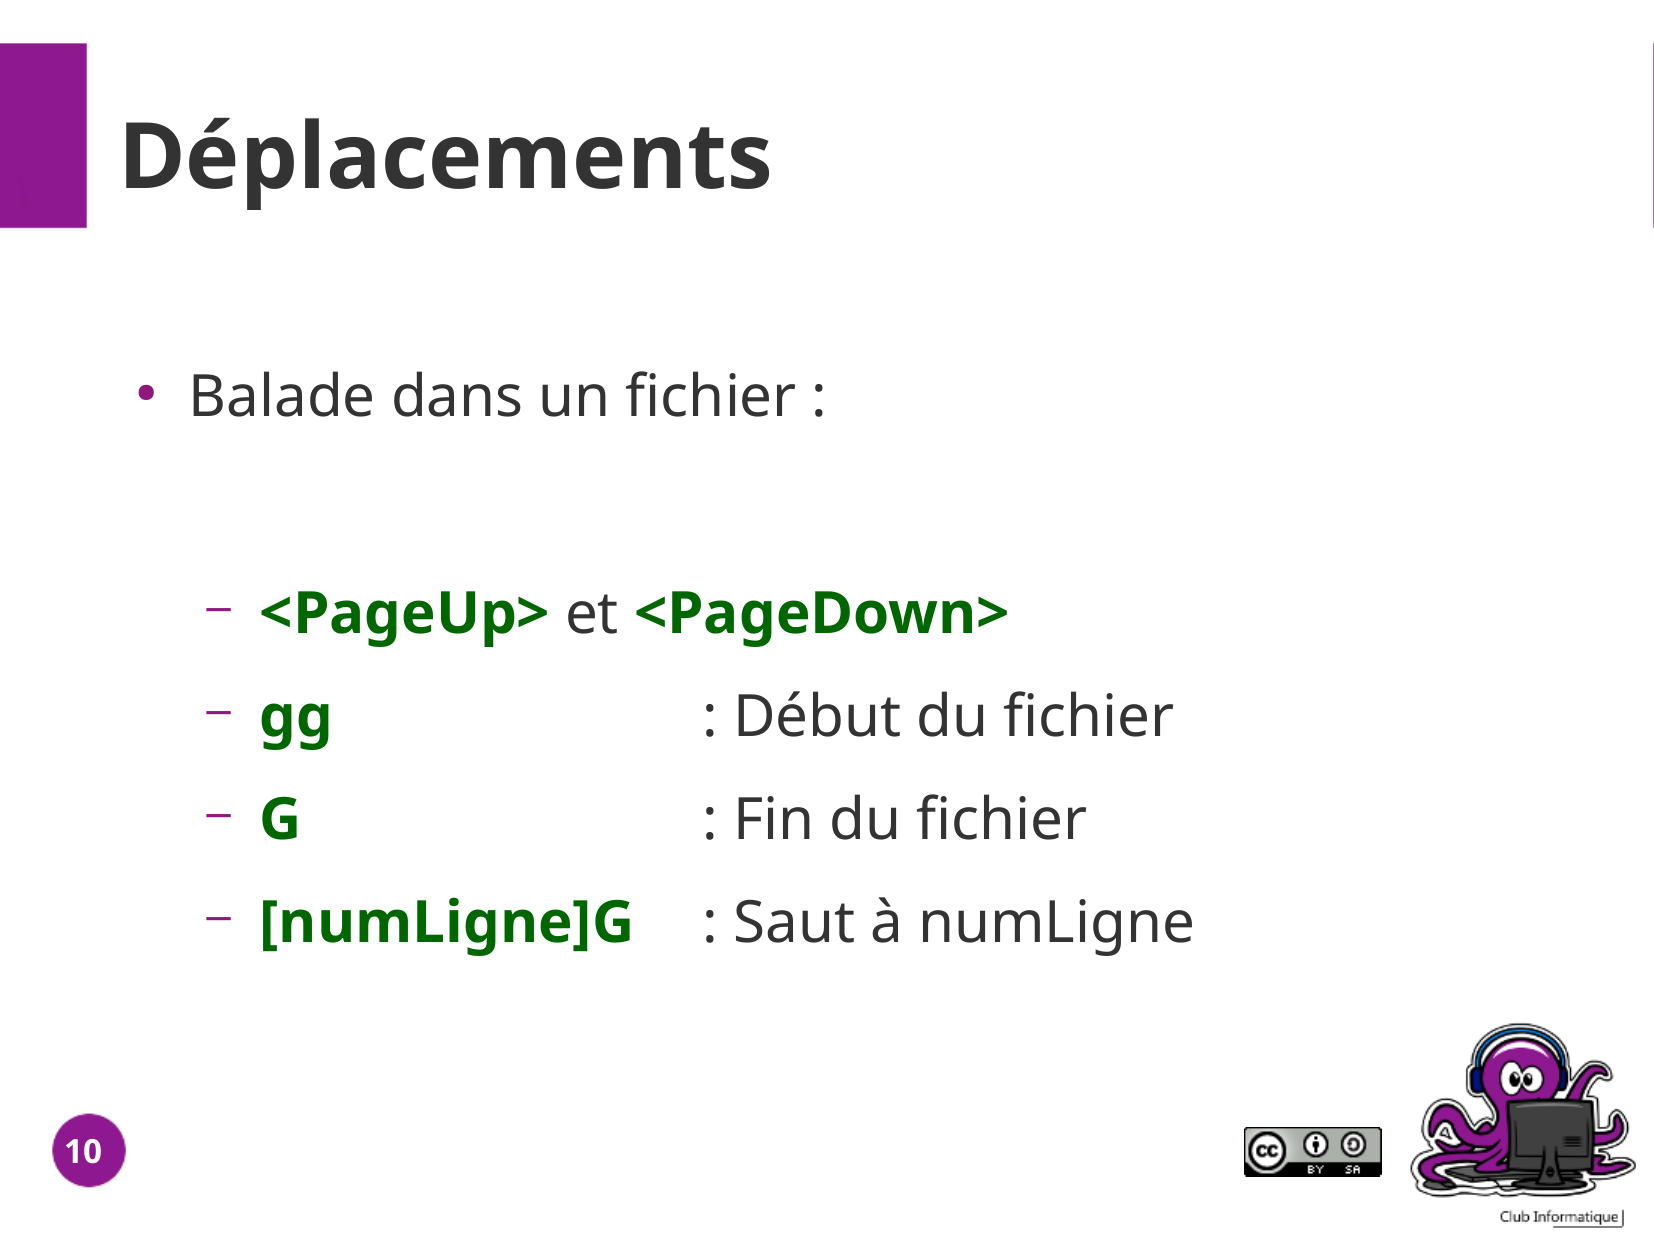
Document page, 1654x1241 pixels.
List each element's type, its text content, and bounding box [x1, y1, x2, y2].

title Déplacements [118, 49, 1571, 257]
list Balade dans un fichier : <PageUp> et <PageDown> gg : Début du fichier G : Fin du fichier [numLigne]G : Saut à numLigne [118, 354, 1536, 1074]
picture [0, 0, 1654, 1241]
